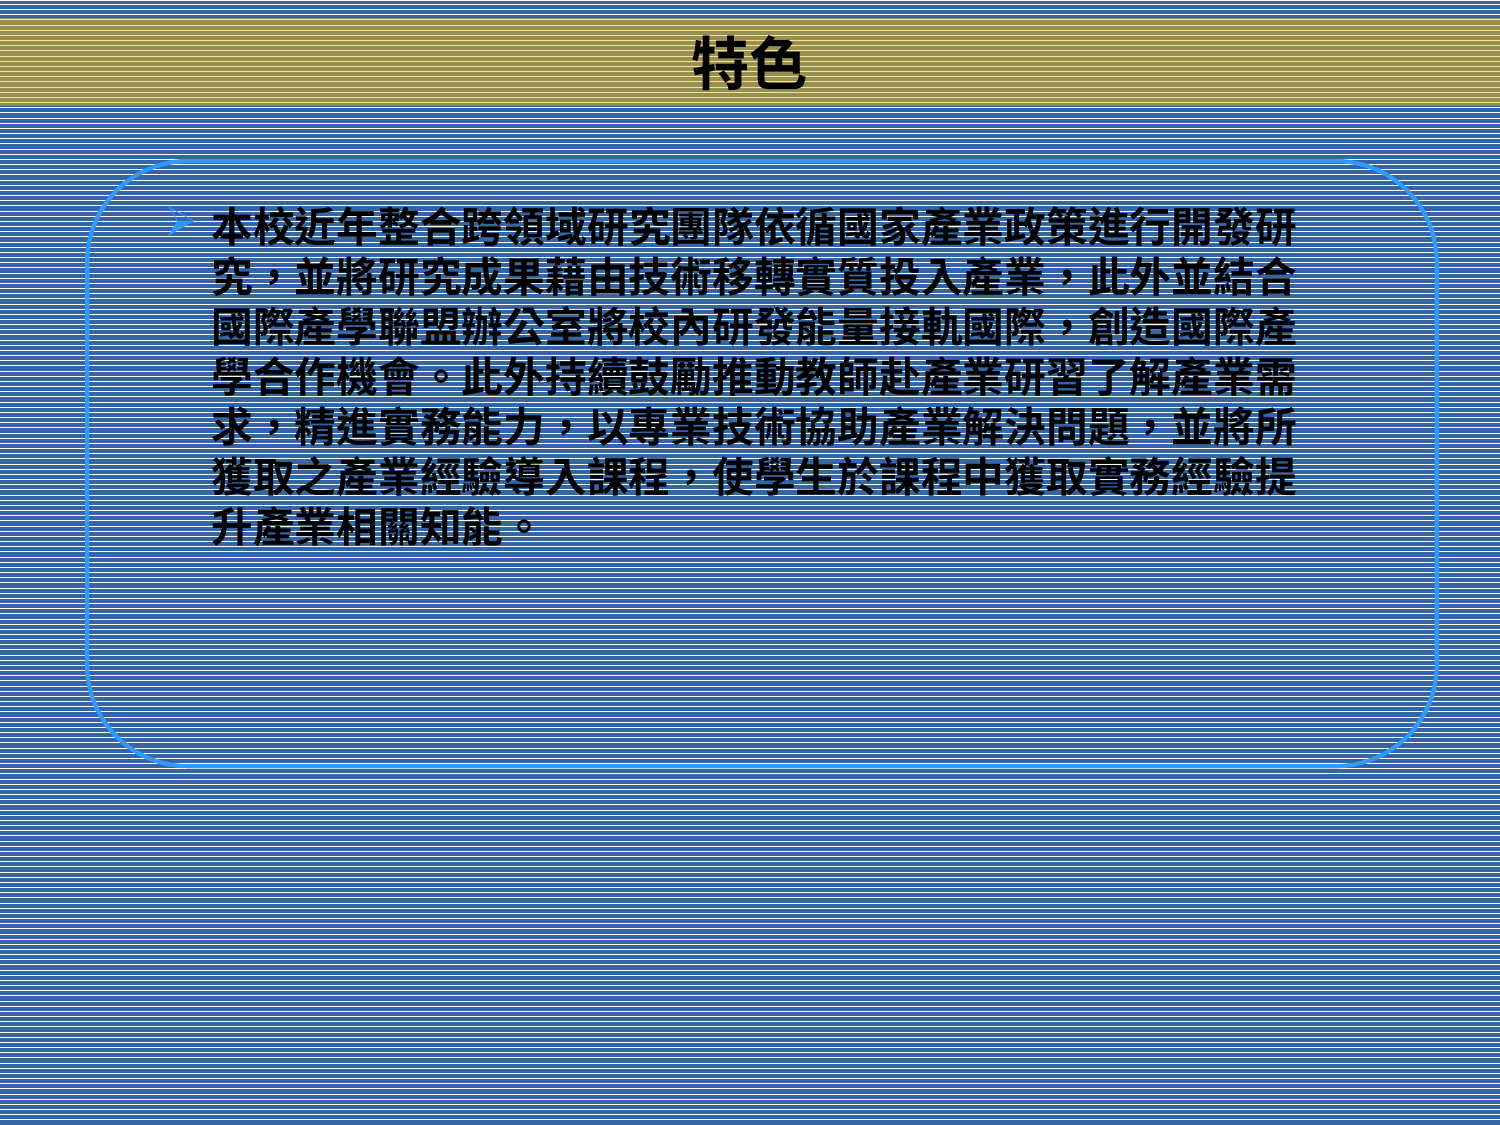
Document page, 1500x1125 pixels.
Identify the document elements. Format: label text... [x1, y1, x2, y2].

text_box 本校近年整合跨領域研究團隊依循國家產業政策進行開發研究，並將研究成果藉由技術移轉實質投入產業，此外並結合國際產學聯盟辦公室將校內研發能量接軌國際，創造國際產學合作機會。此外持續鼓勵推動教師赴產業研習了解產業需求，精進實務能力，以專業技術協助產業解決問題，並將所獲取之產業經驗導入課程，使學生於課程中獲取實務經驗提升產業相關知能。 [149, 193, 1327, 642]
text_box 特色 [0, 19, 1500, 105]
